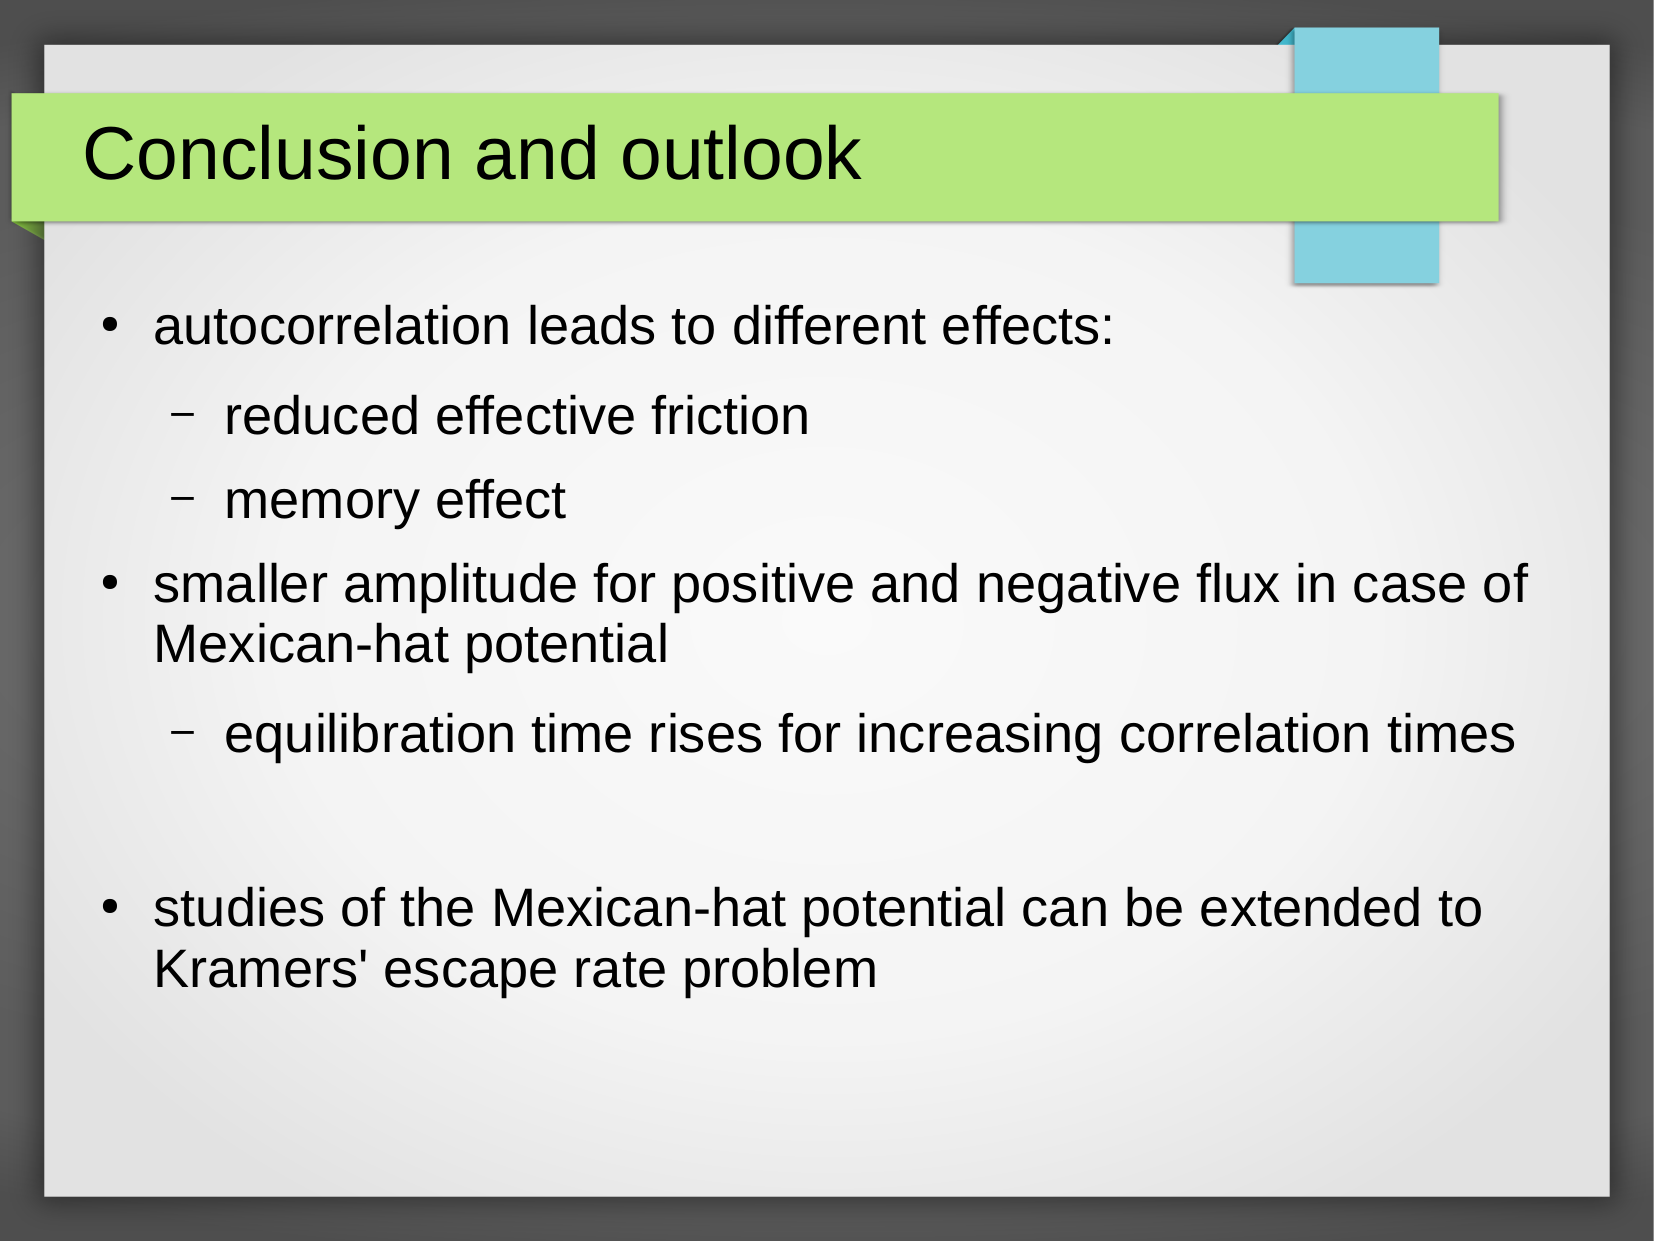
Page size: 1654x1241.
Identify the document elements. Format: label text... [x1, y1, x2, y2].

picture [0, 0, 1654, 1241]
title Conclusion and outlook [82, 94, 1264, 213]
list autocorrelation leads to different effects: reduced effective friction memory effect smaller amplitude for positive and negative flux in case of Mexican-hat potential equilibration time rises for increasing correlation times studies of the Mexican-hat potential can be extended to Kramers' escape rate problem [82, 295, 1571, 1015]
